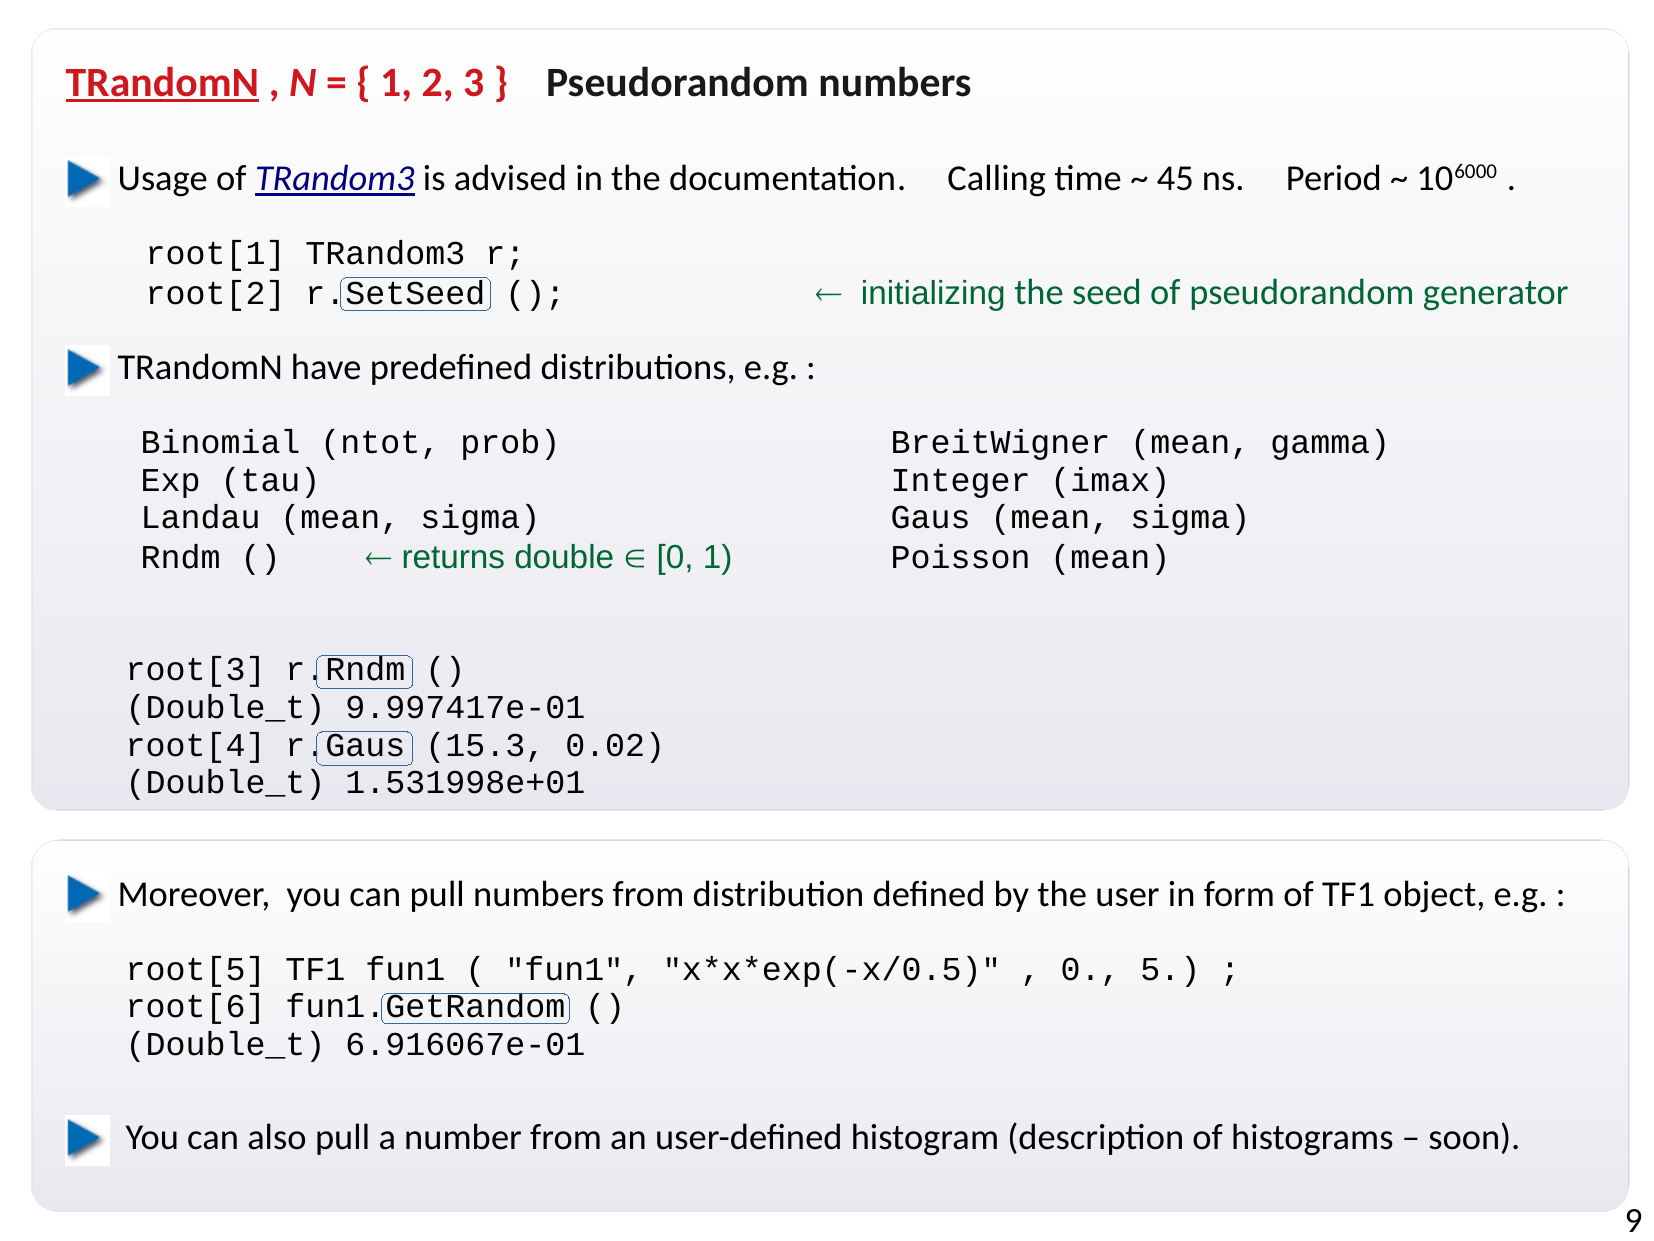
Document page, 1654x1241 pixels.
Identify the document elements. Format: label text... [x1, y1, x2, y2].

text_box [31, 841, 1630, 1212]
text_box TRandomN , N = { 1, 2, 3 } Pseudorandom numbers Usage of TRandom3 is advised in the documentation. Calling time ~ 45 ns. Period ~ 106000 . root[1] TRandom3 r; root[2] r.SetSeed ();  initializing the seed of pseudorandom generator TRandomN have predefined distributions, e.g. : Binomial (ntot, prob) BreitWigner (mean, gamma) Exp (tau) Integer (imax) Landau (mean, sigma) Gaus (mean, sigma) Rndm ()  returns double ∈ [0, 1) Poisson (mean) root[3] r.Rndm () (Double_t) 9.997417e-01 root[4] r.Gaus (15.3, 0.02) (Double_t) 1.531998e+01 Moreover, you can pull numbers from distribution defined by the user in form of TF1 object, e.g. : root[5] TF1 fun1 ( "fun1", "x*x*exp(-x/0.5)" , 0., 5.) ; root[6] fun1.GetRandom () (Double_t) 6.916067e-01 You can also pull a number from an user-defined histogram (description of histograms – soon). [50, 57, 1630, 1170]
text_box [31, 28, 1630, 810]
